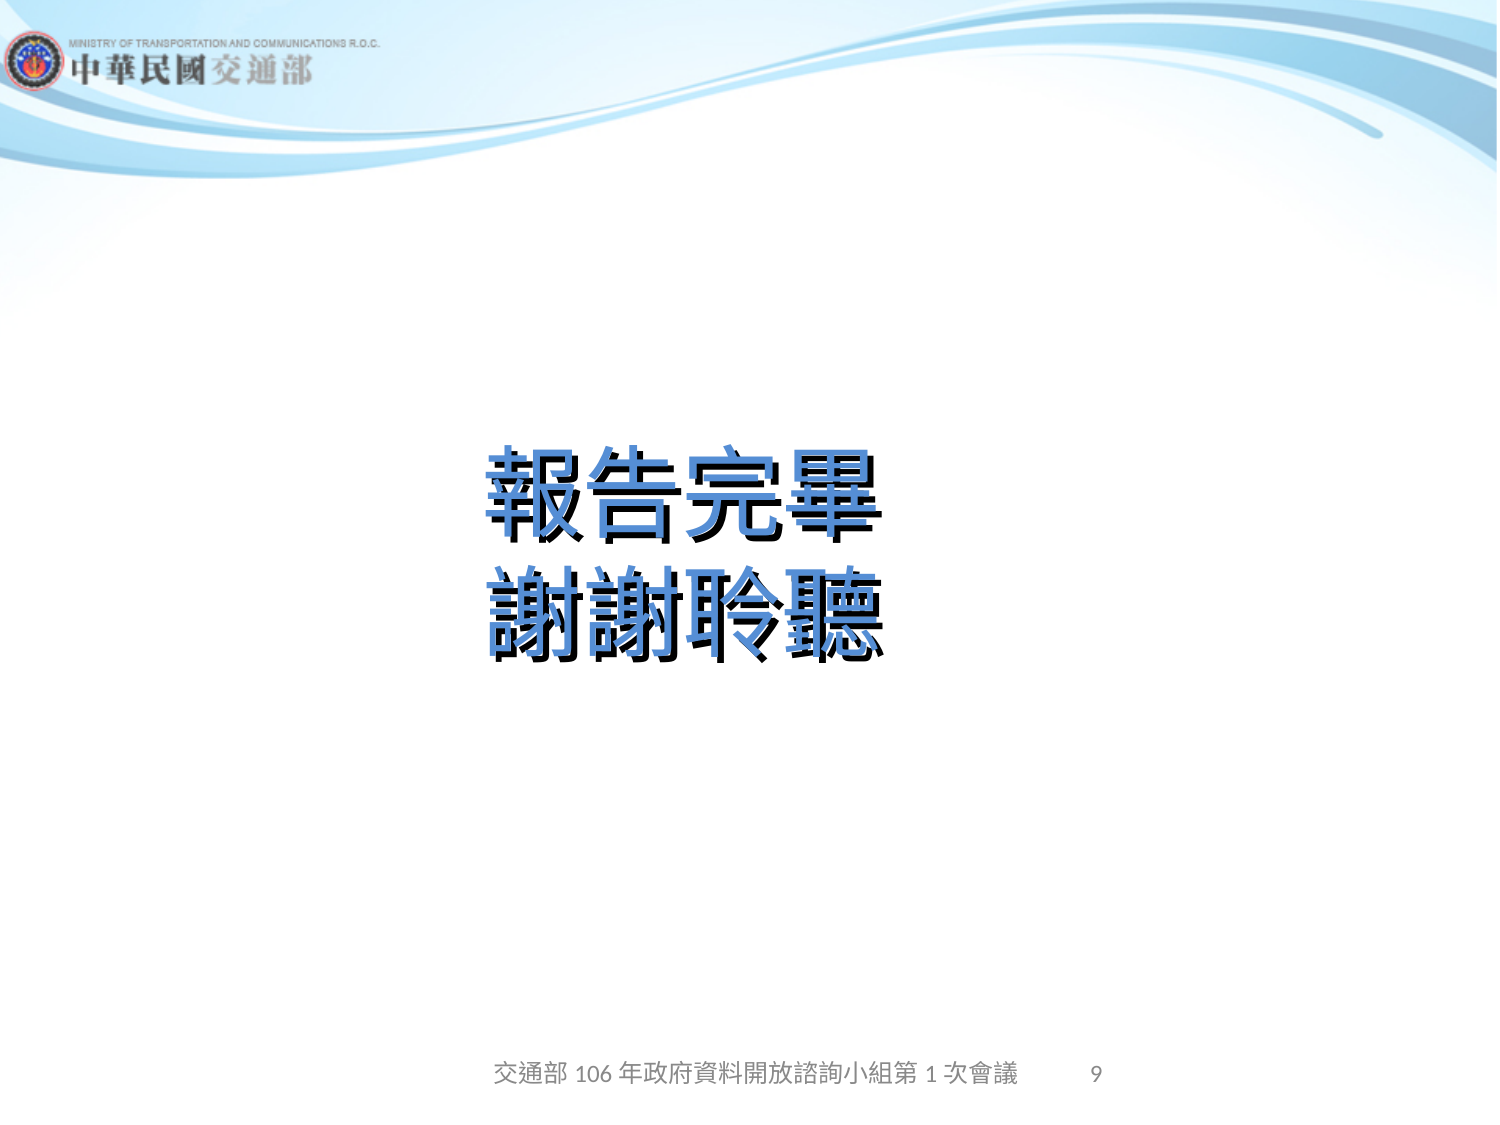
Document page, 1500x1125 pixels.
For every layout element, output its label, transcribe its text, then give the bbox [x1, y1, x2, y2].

text_box 9 [1074, 1042, 1426, 1103]
text_box 交通部106年政府資料開放諮詢小組第1次會議 [442, 1042, 1069, 1103]
text_box 報告完畢 謝謝聆聽 [466, 421, 901, 680]
